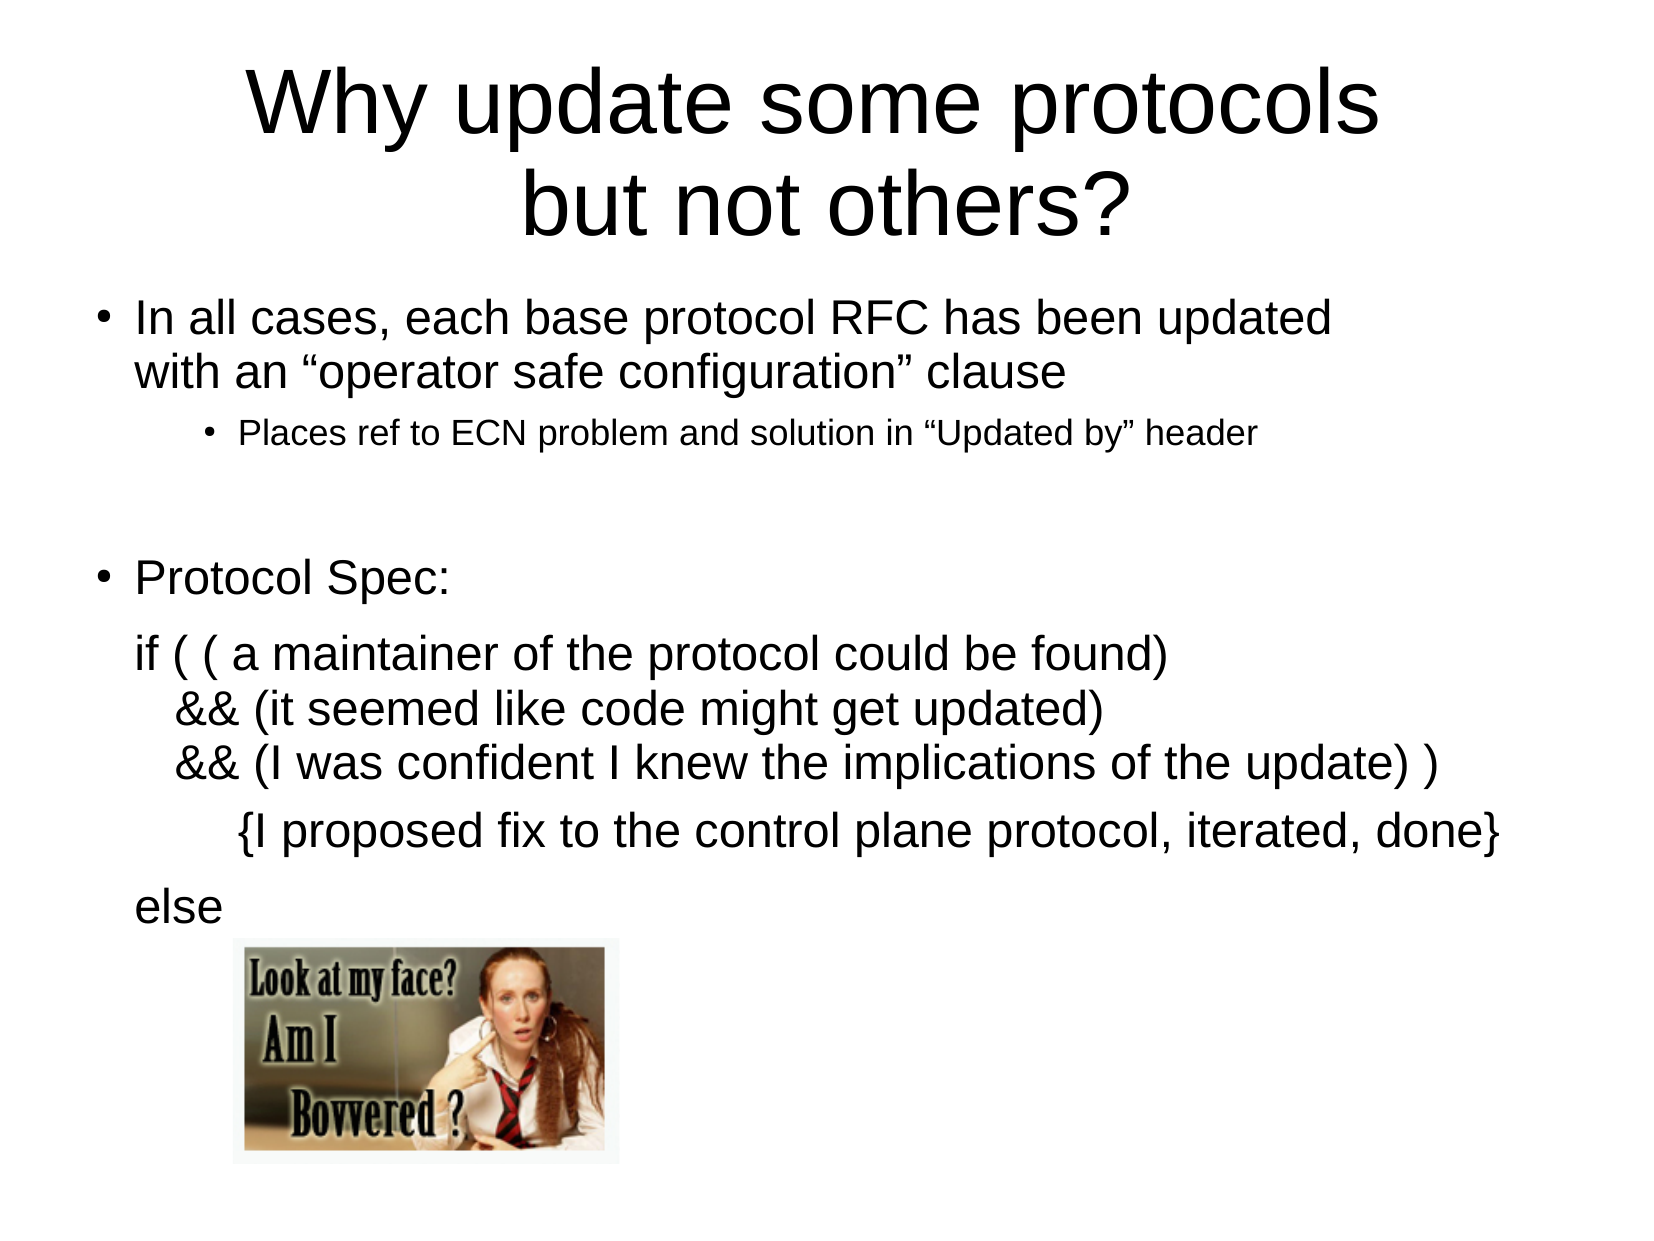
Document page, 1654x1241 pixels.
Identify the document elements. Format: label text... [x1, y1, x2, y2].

title Why update some protocols but not others? [82, 49, 1571, 257]
list In all cases, each base protocol RFC has been updated with an “operator safe configuration” clause Places ref to ECN problem and solution in “Updated by” header Protocol Spec: if ( ( a maintainer of the protocol could be found) && (it seemed like code might get updated) && (I was confident I knew the implications of the update) ) {I proposed fix to the control plane protocol, iterated, done} else {Am I bovvered?} [82, 290, 1571, 1010]
picture [232, 938, 620, 1164]
